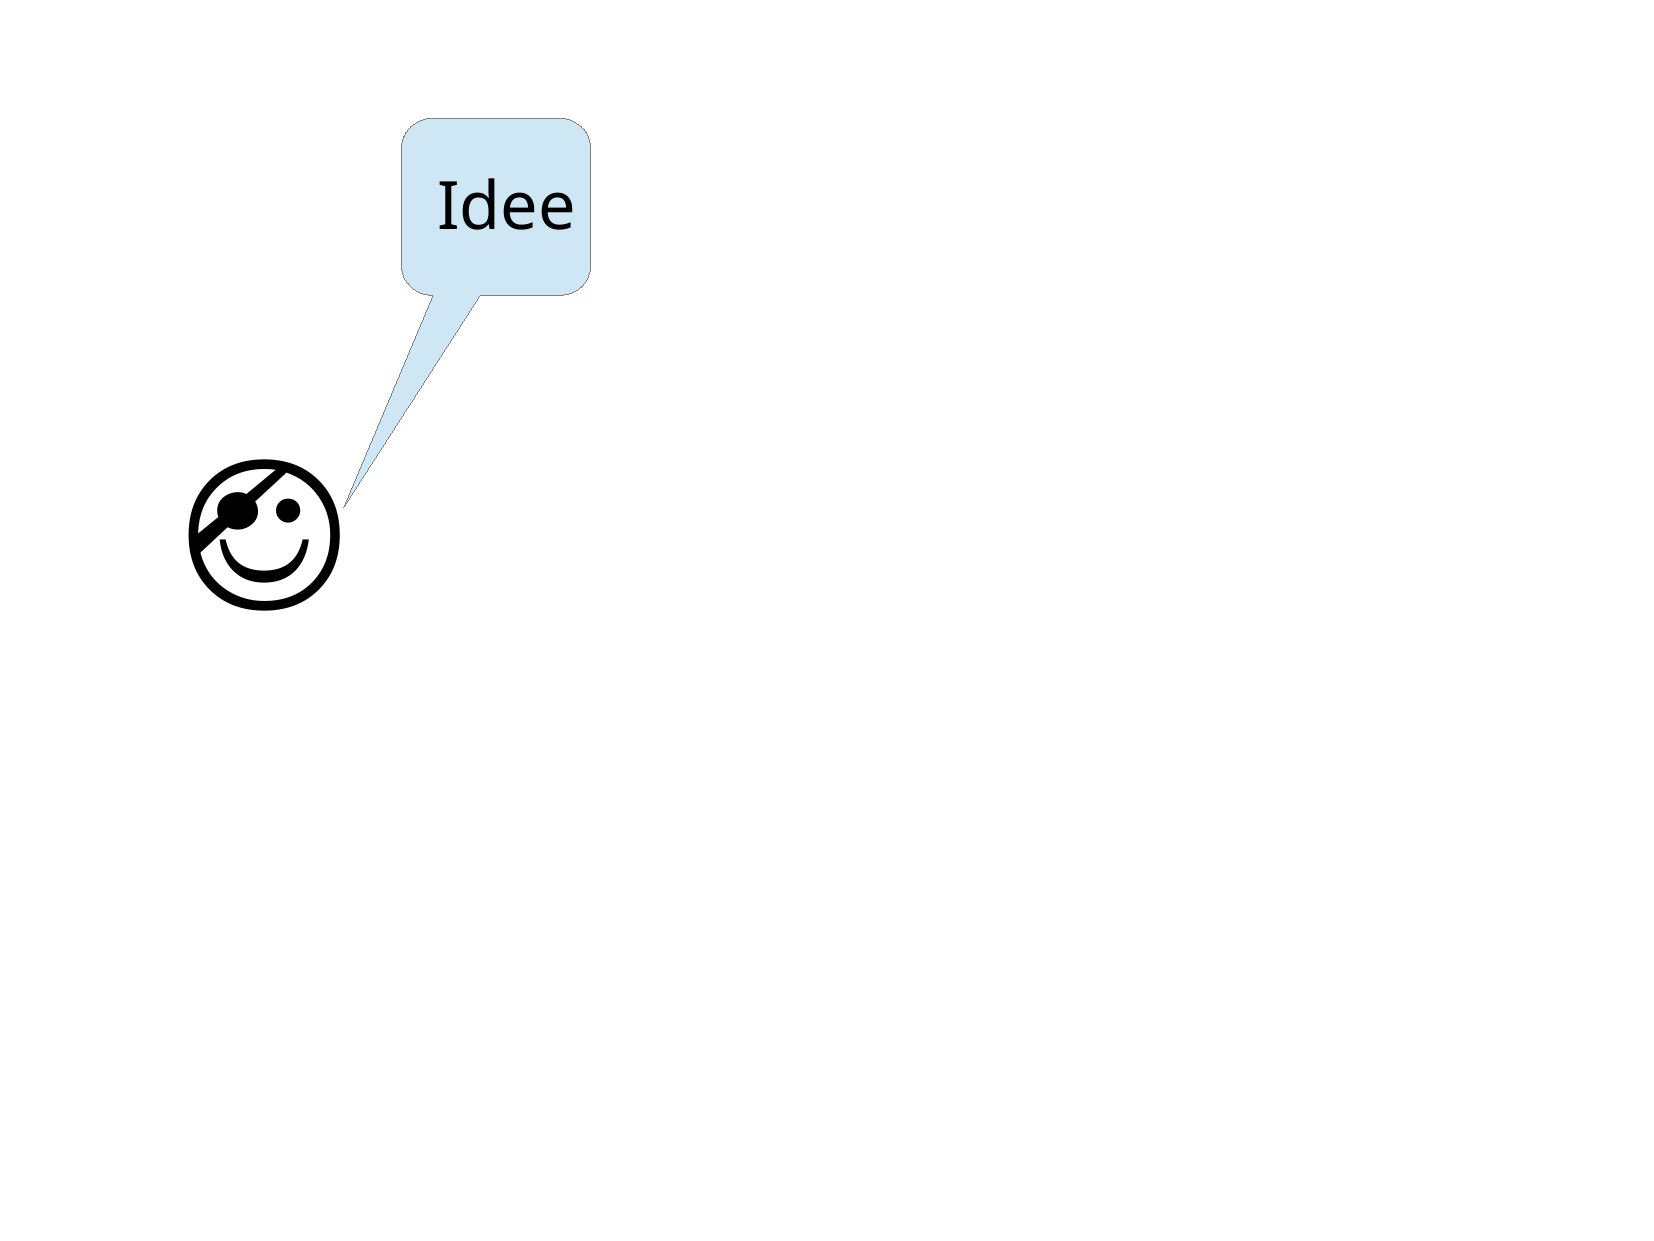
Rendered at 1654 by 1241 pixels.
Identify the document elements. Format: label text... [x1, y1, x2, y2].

text_box  [165, 462, 364, 678]
text_box [343, 118, 591, 508]
text_box Idee [437, 159, 579, 248]
